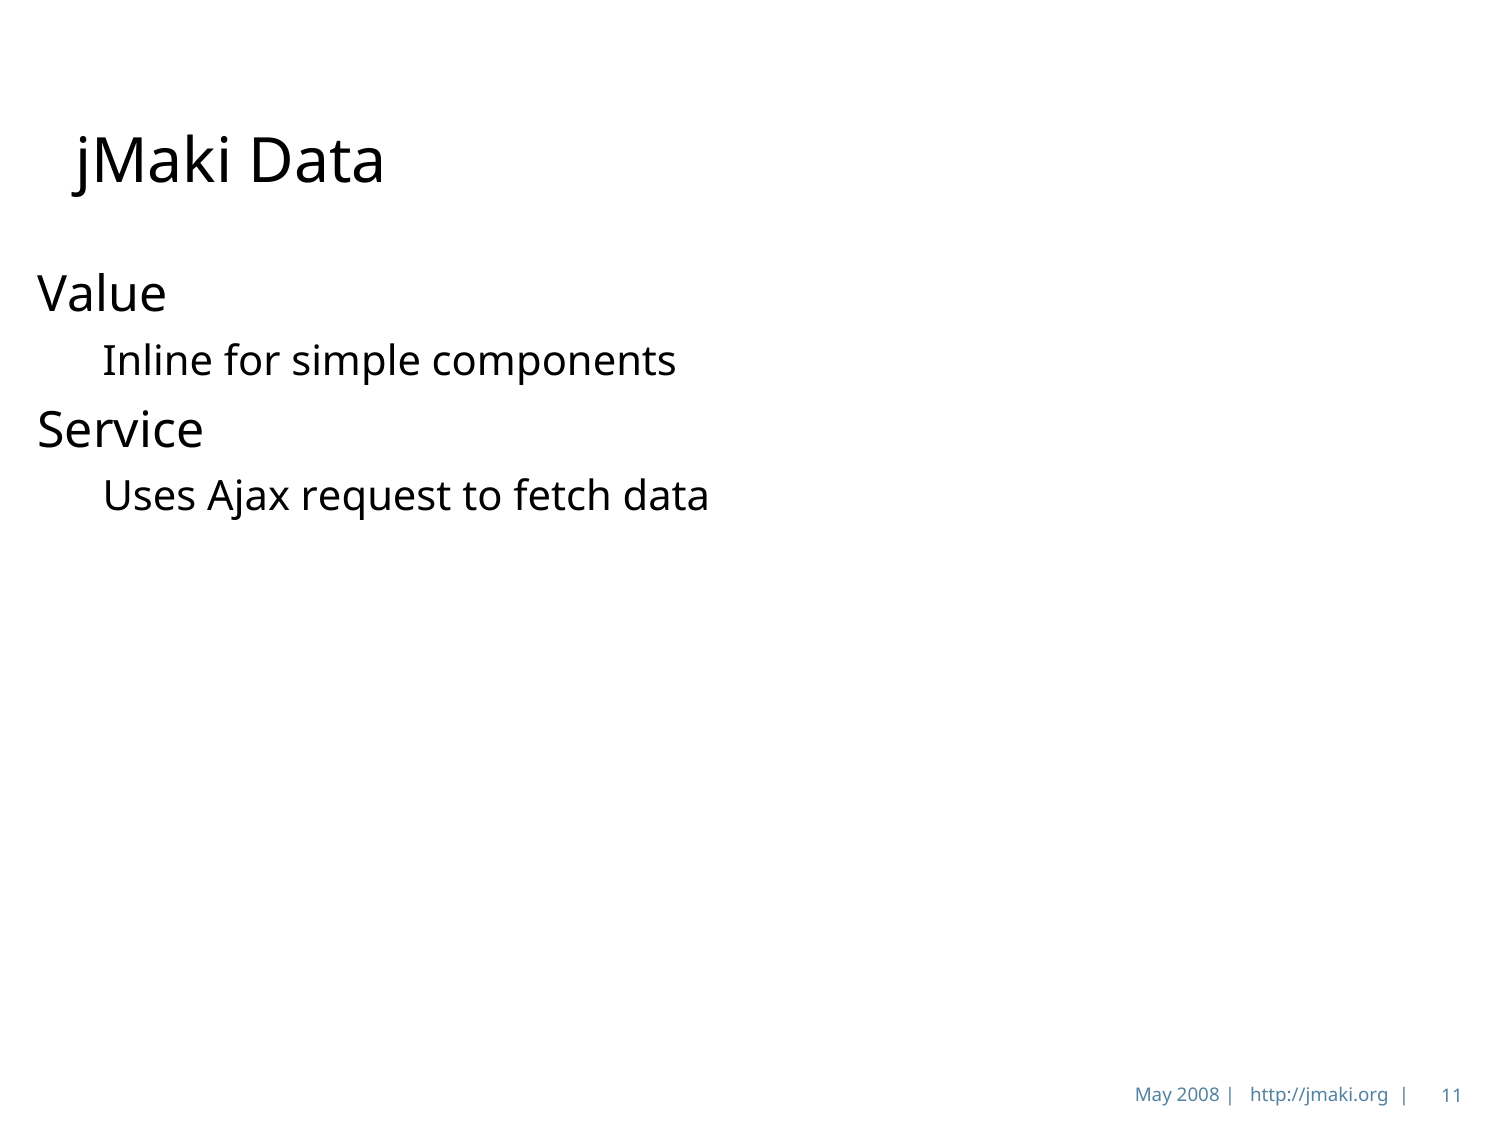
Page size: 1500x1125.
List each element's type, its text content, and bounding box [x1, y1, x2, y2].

list Value Inline for simple components Service Uses Ajax request to fetch data [37, 262, 1388, 981]
title jMaki Data [75, 124, 1426, 288]
